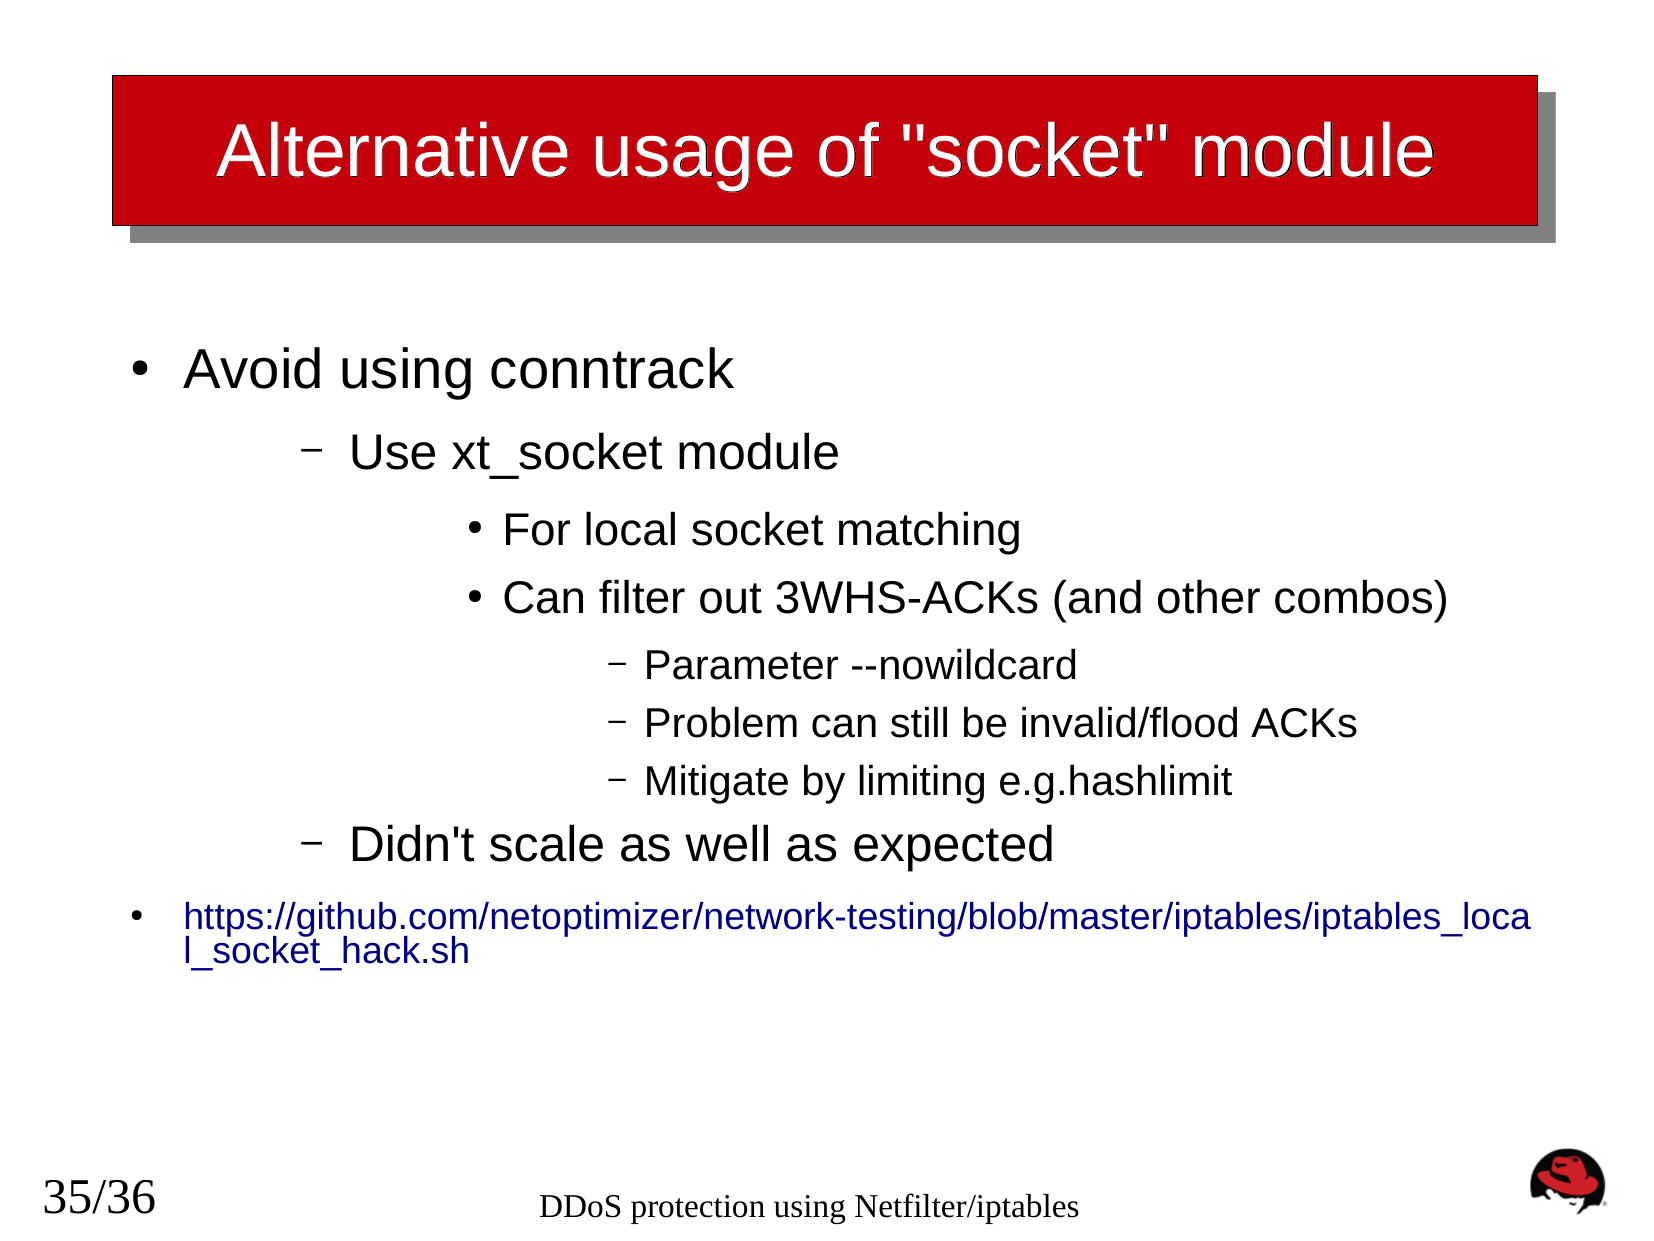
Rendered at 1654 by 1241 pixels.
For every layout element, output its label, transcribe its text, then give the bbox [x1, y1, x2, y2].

list Avoid using conntrack Use xt_socket module For local socket matching Can filter out 3WHS-ACKs (and other combos) Parameter --nowildcard Problem can still be invalid/flood ACKs Mitigate by limiting e.g.hashlimit Didn't scale as well as expected https://github.com/netoptimizer/network-testing/blob/master/iptables/iptables_local_socket_hack.sh [112, 337, 1538, 1126]
title Alternative usage of "socket" module [116, 75, 1538, 226]
picture [1529, 1146, 1613, 1224]
